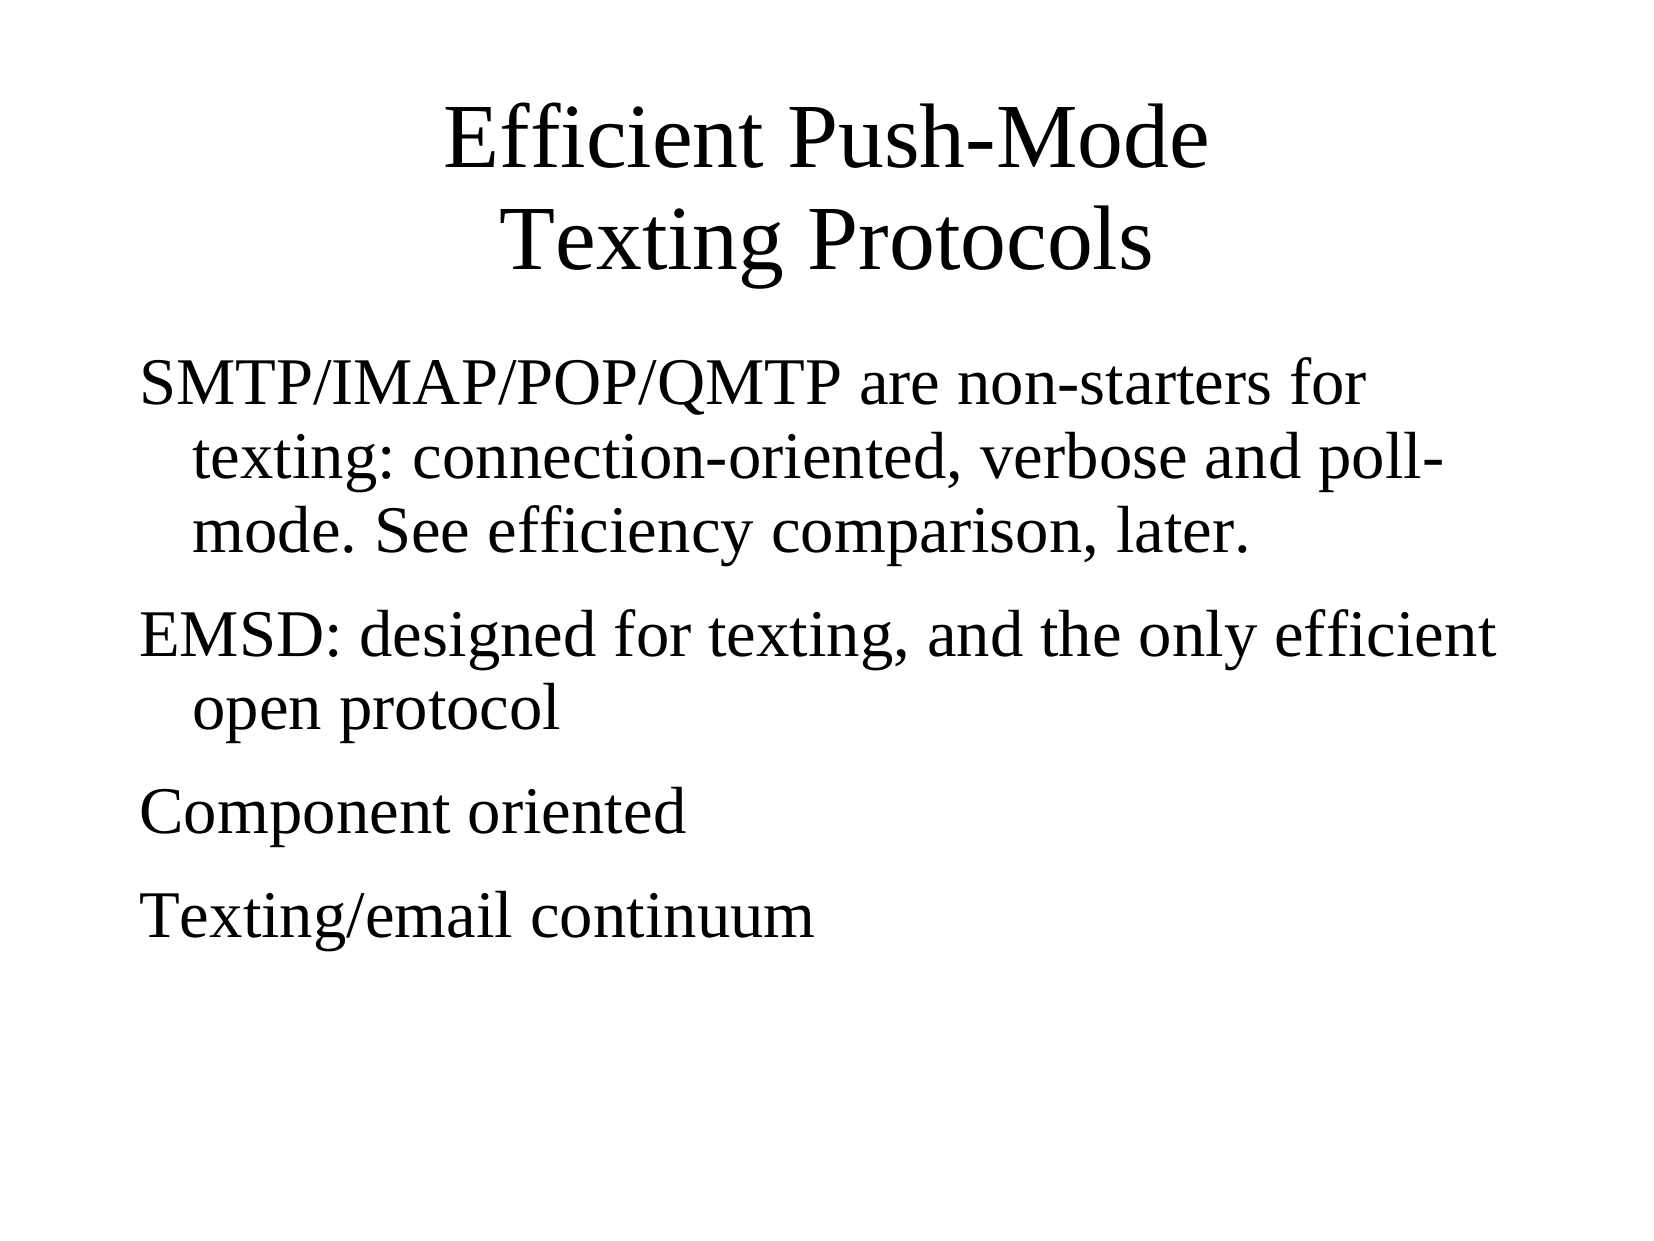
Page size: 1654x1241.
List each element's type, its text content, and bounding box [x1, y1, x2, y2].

list SMTP/IMAP/POP/QMTP are non-starters for texting: connection-oriented, verbose and poll-mode. See efficiency comparison, later. EMSD: designed for texting, and the only efficient open protocol Component oriented Texting/email continuum [121, 344, 1534, 1127]
title Efficient Push-Mode Texting Protocols [121, 76, 1534, 299]
